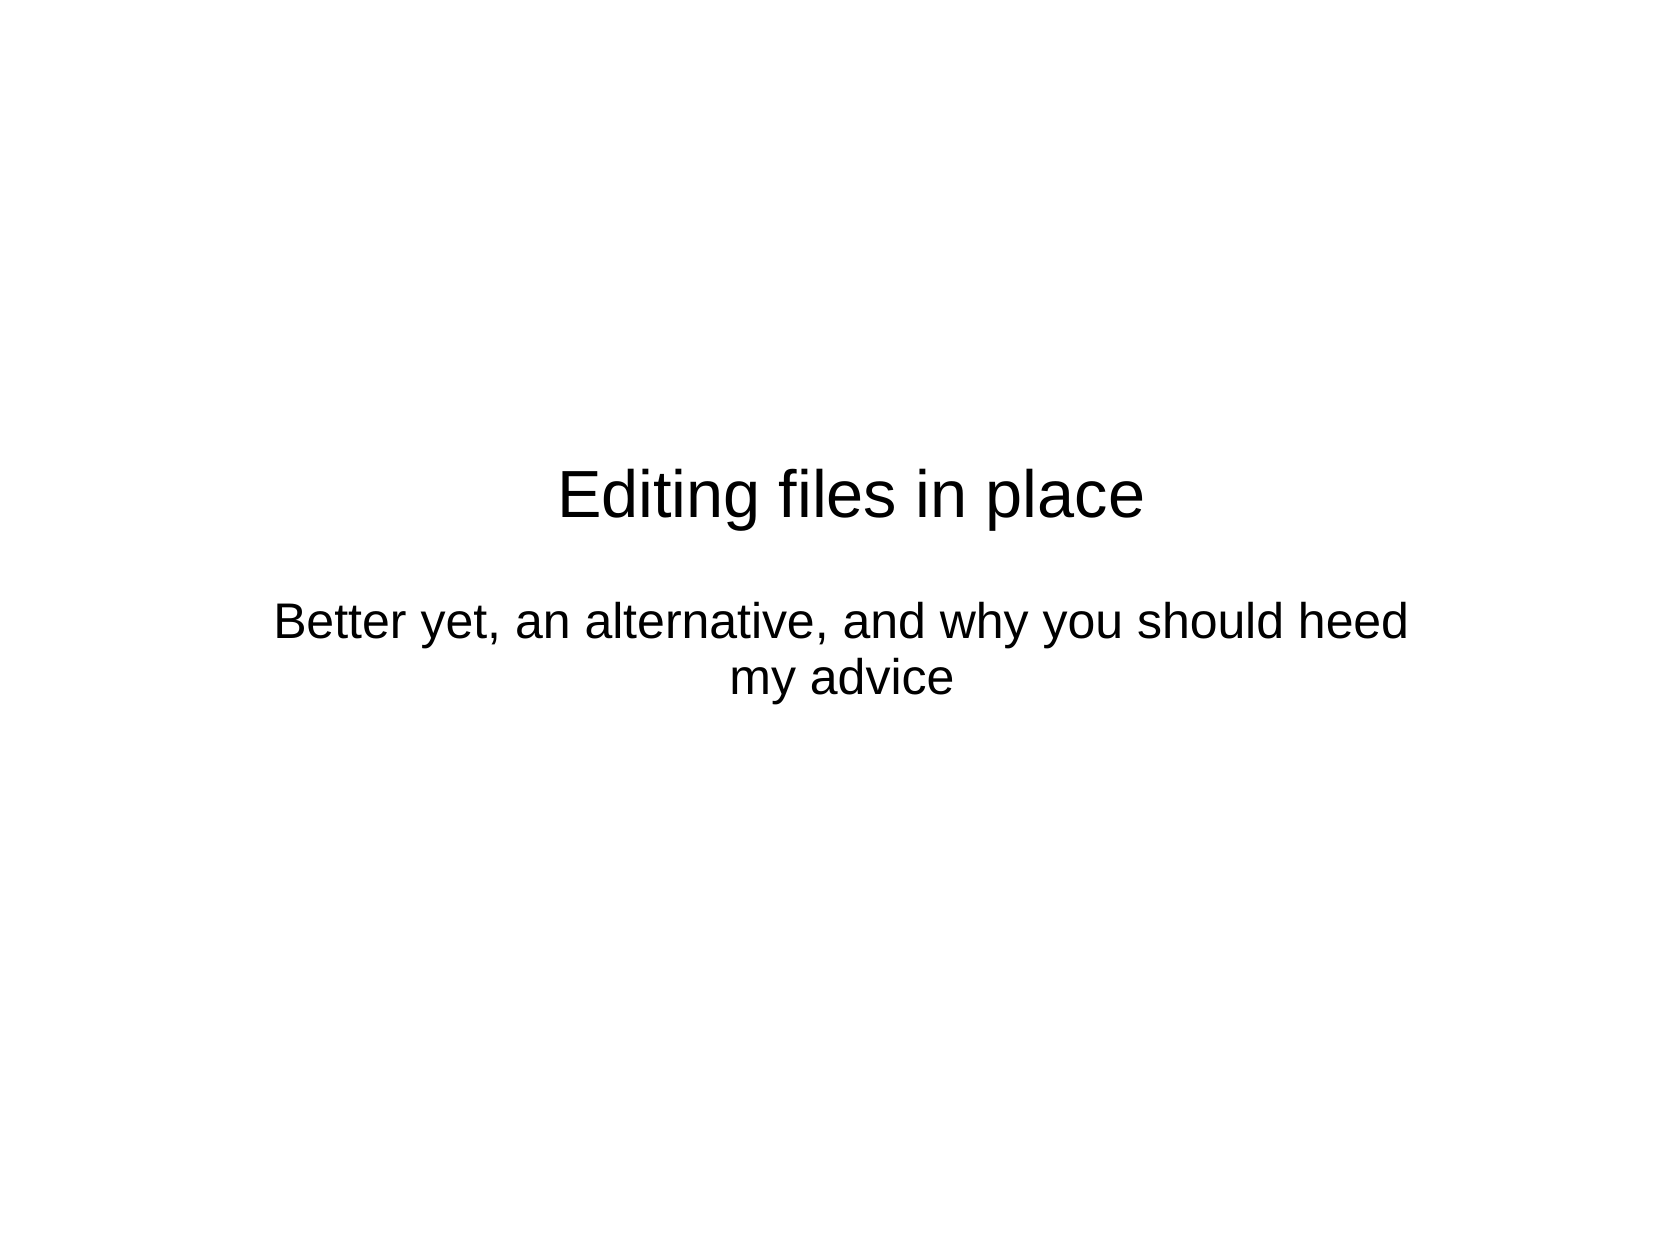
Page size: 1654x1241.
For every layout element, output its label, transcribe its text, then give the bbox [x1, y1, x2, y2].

text_box Better yet, an alternative, and why you should heed my advice [258, 586, 1426, 713]
text_box Editing files in place [542, 450, 1163, 540]
